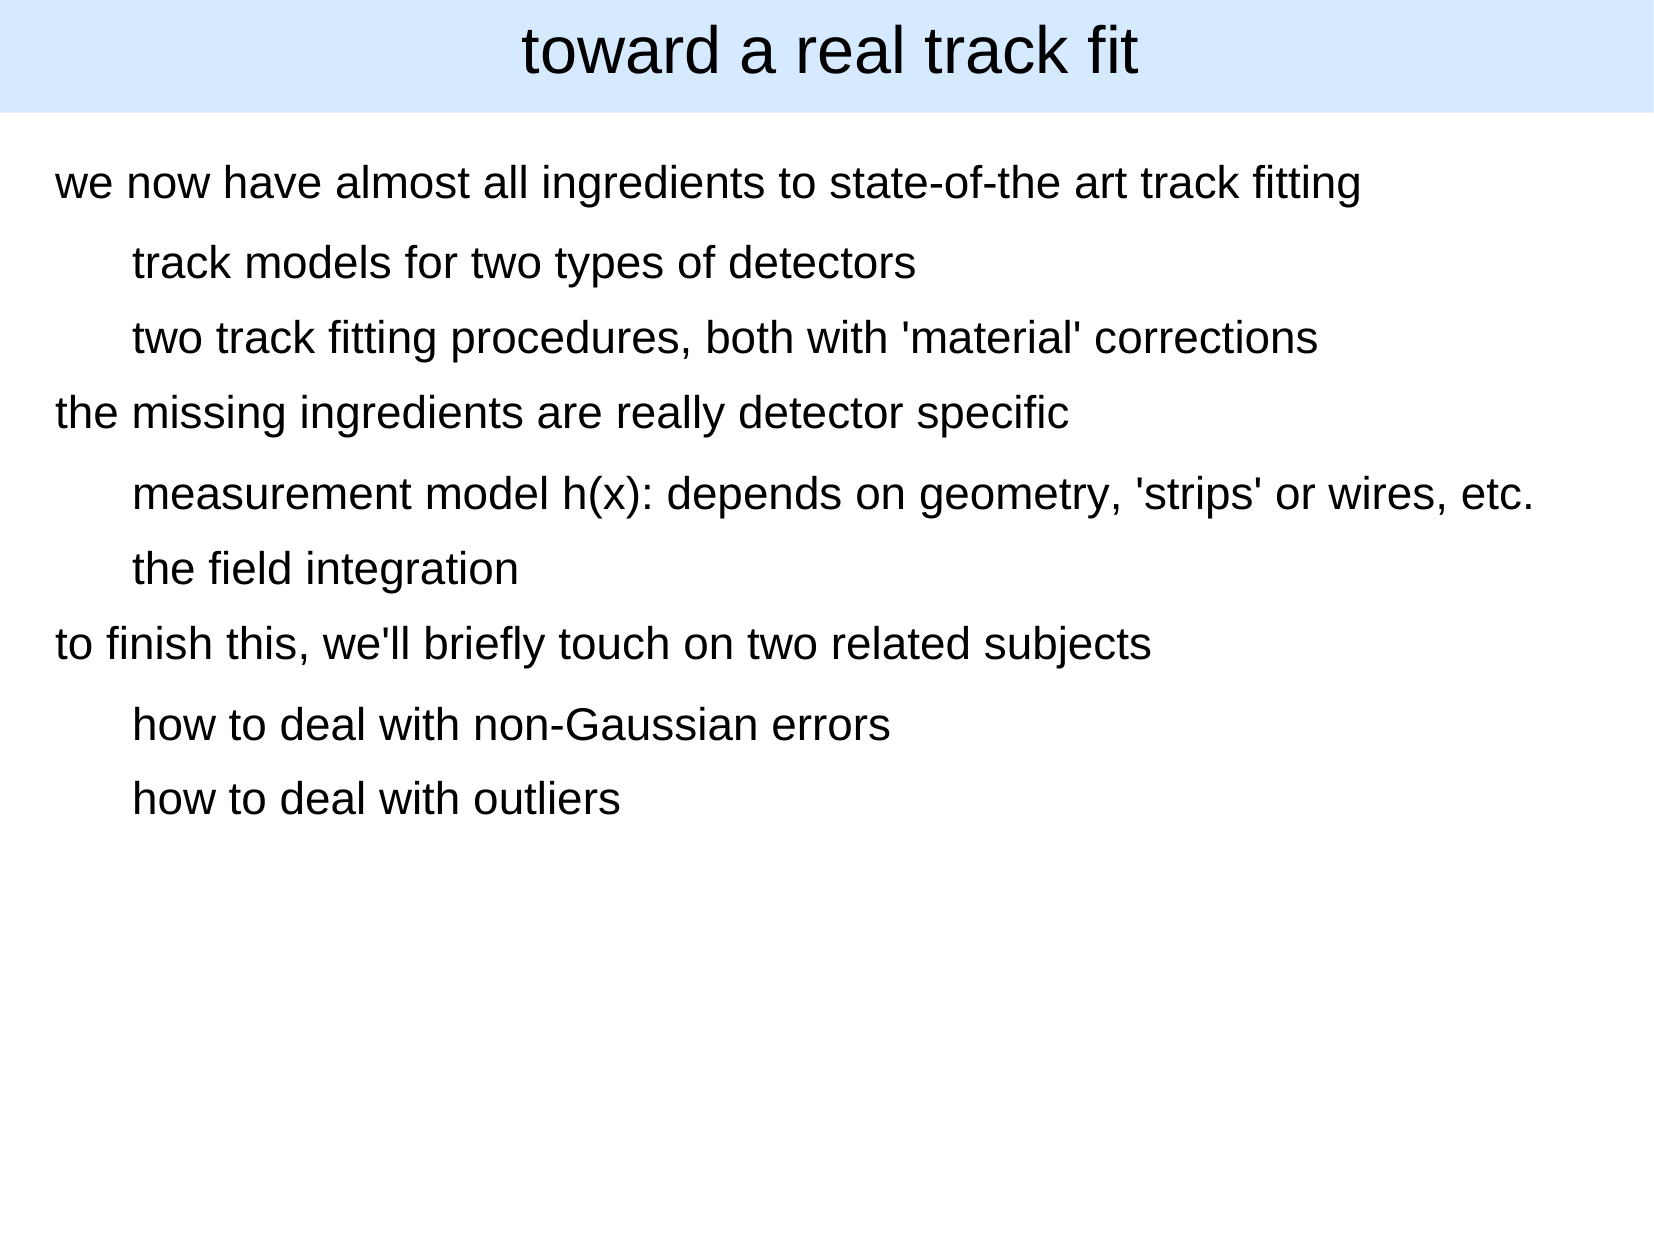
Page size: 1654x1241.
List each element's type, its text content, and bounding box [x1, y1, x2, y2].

title toward a real track fit [86, 0, 1576, 100]
list we now have almost all ingredients to state-of-the art track fitting track models for two types of detectors two track fitting procedures, both with 'material' corrections the missing ingredients are really detector specific measurement model h(x): depends on geometry, 'strips' or wires, etc. the field integration to finish this, we'll briefly touch on two related subjects how to deal with non-Gaussian errors how to deal with outliers [37, 156, 1613, 976]
